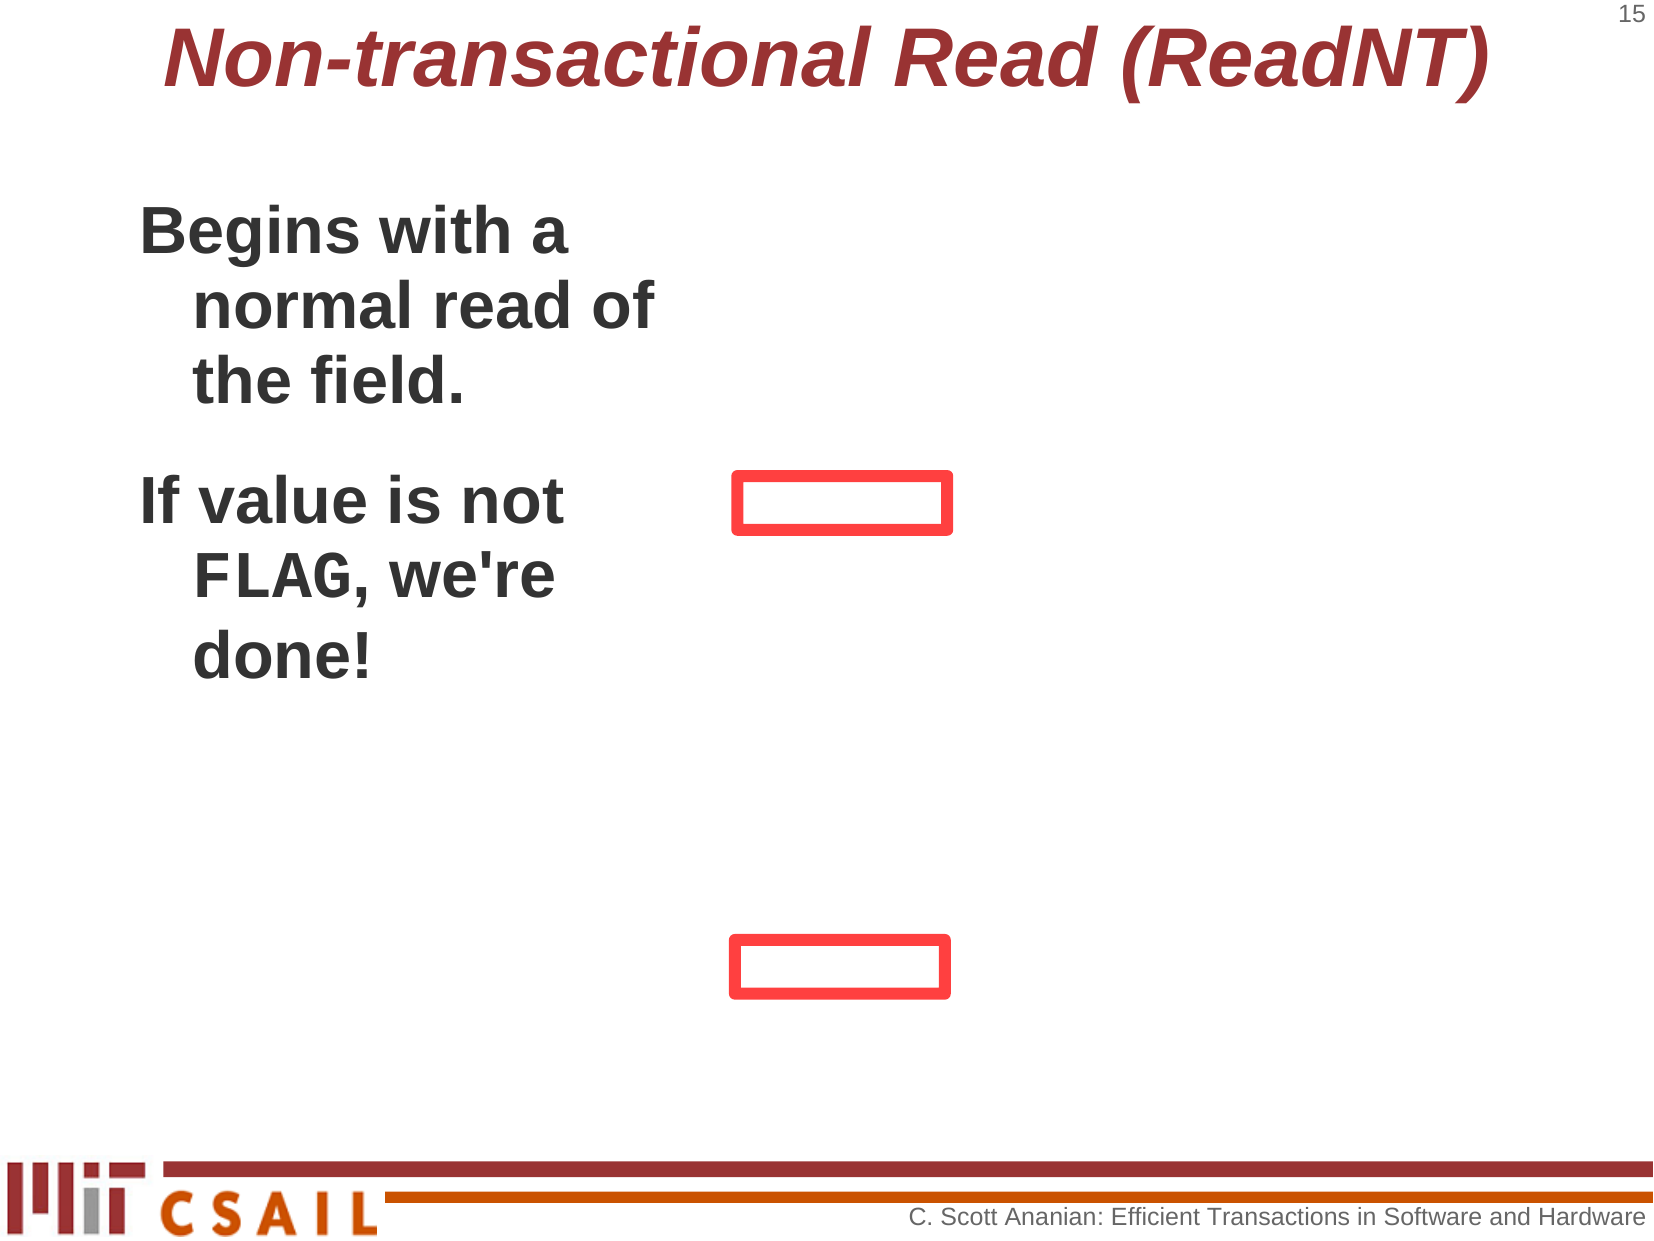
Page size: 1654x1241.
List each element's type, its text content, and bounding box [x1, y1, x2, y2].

picture [744, 483, 941, 523]
picture [0, 1155, 377, 1237]
title Non-transactional Read (ReadNT) [121, 0, 1534, 115]
list Begins with a normal read of the field. If value is not FLAG, we're done! [121, 193, 701, 1133]
picture [743, 110, 1653, 1130]
picture [743, 946, 938, 987]
